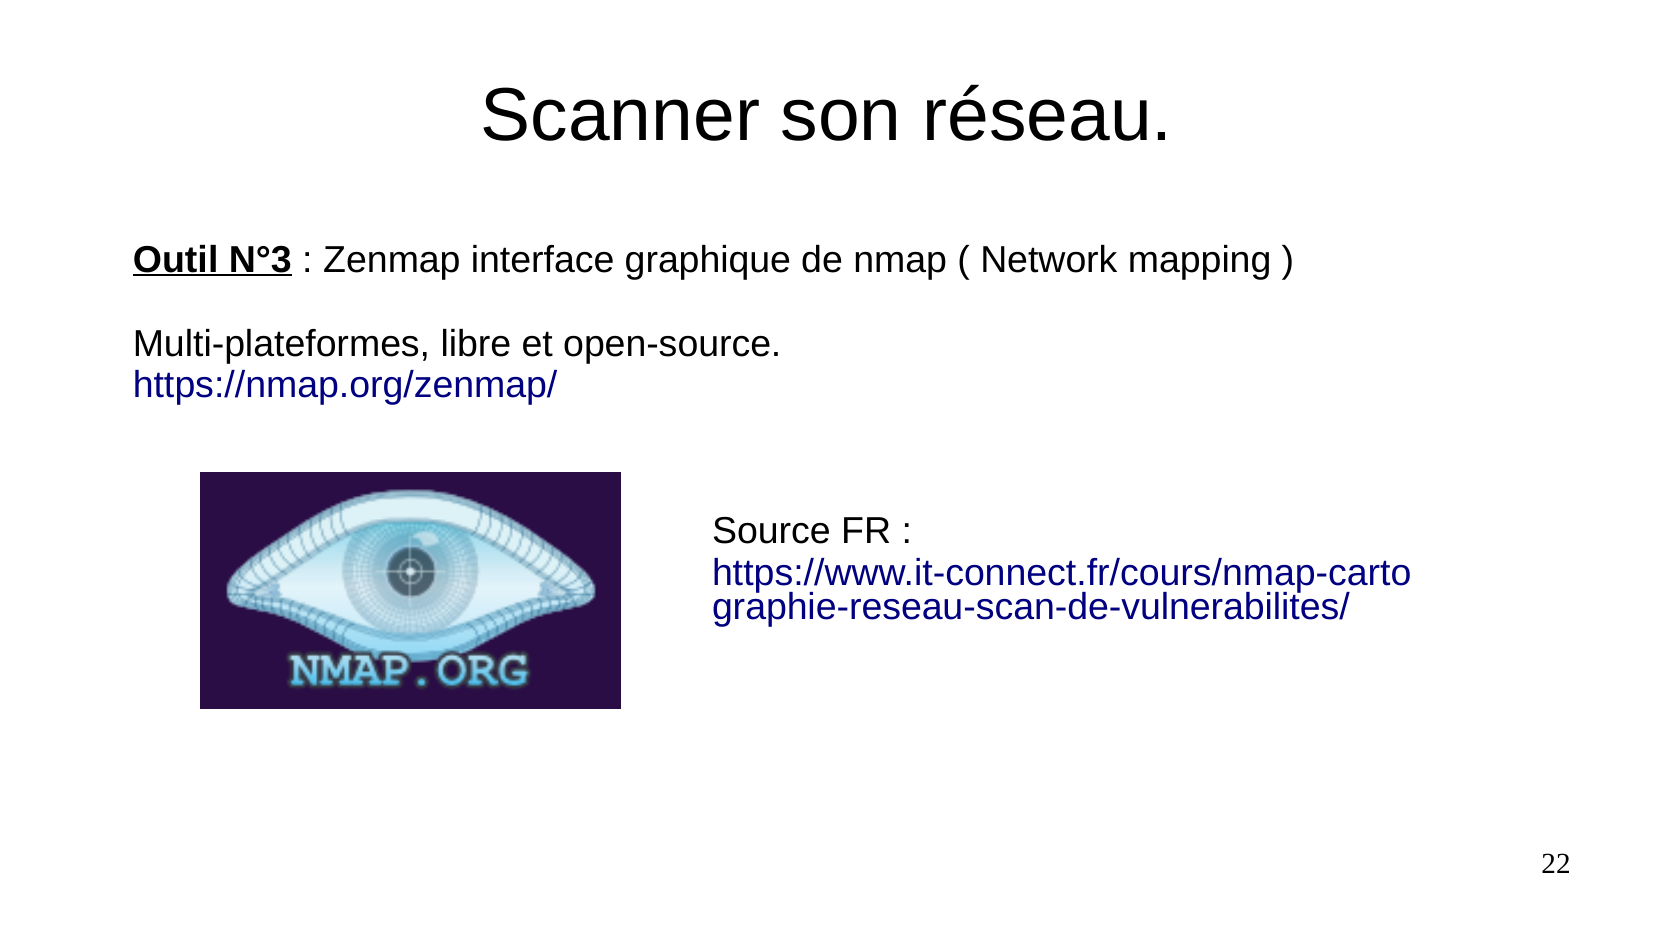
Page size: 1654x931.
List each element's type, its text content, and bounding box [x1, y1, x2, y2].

text_box Outil N°3 : Zenmap interface graphique de nmap ( Network mapping ) Multi-plateformes, libre et open-source. https://nmap.org/zenmap/ [118, 230, 1359, 414]
picture [200, 472, 621, 709]
title Scanner son réseau. [82, 37, 1571, 193]
text_box Source FR : https://www.it-connect.fr/cours/nmap-cartographie-reseau-scan-de-vulnerabilites/ [697, 501, 1447, 650]
